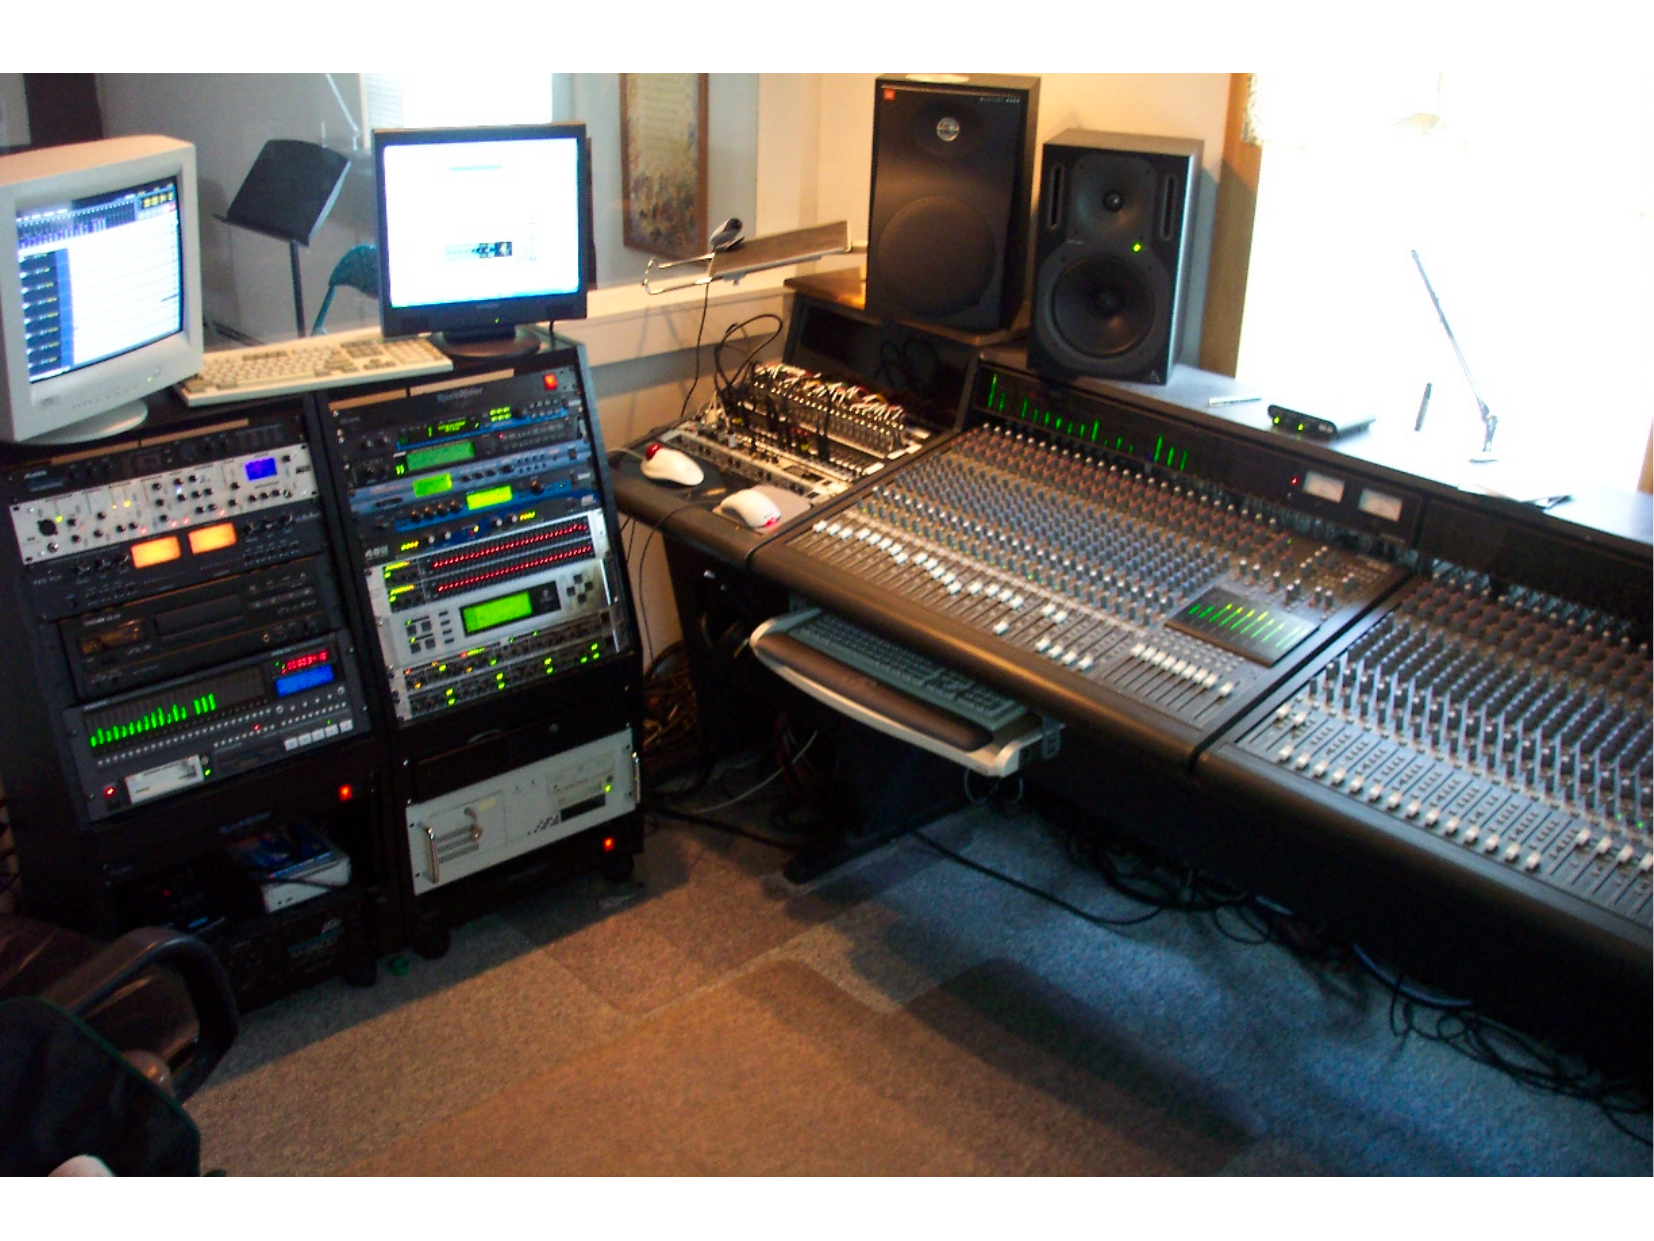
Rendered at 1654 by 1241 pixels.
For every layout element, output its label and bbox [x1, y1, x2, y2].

picture [0, 73, 1654, 1177]
